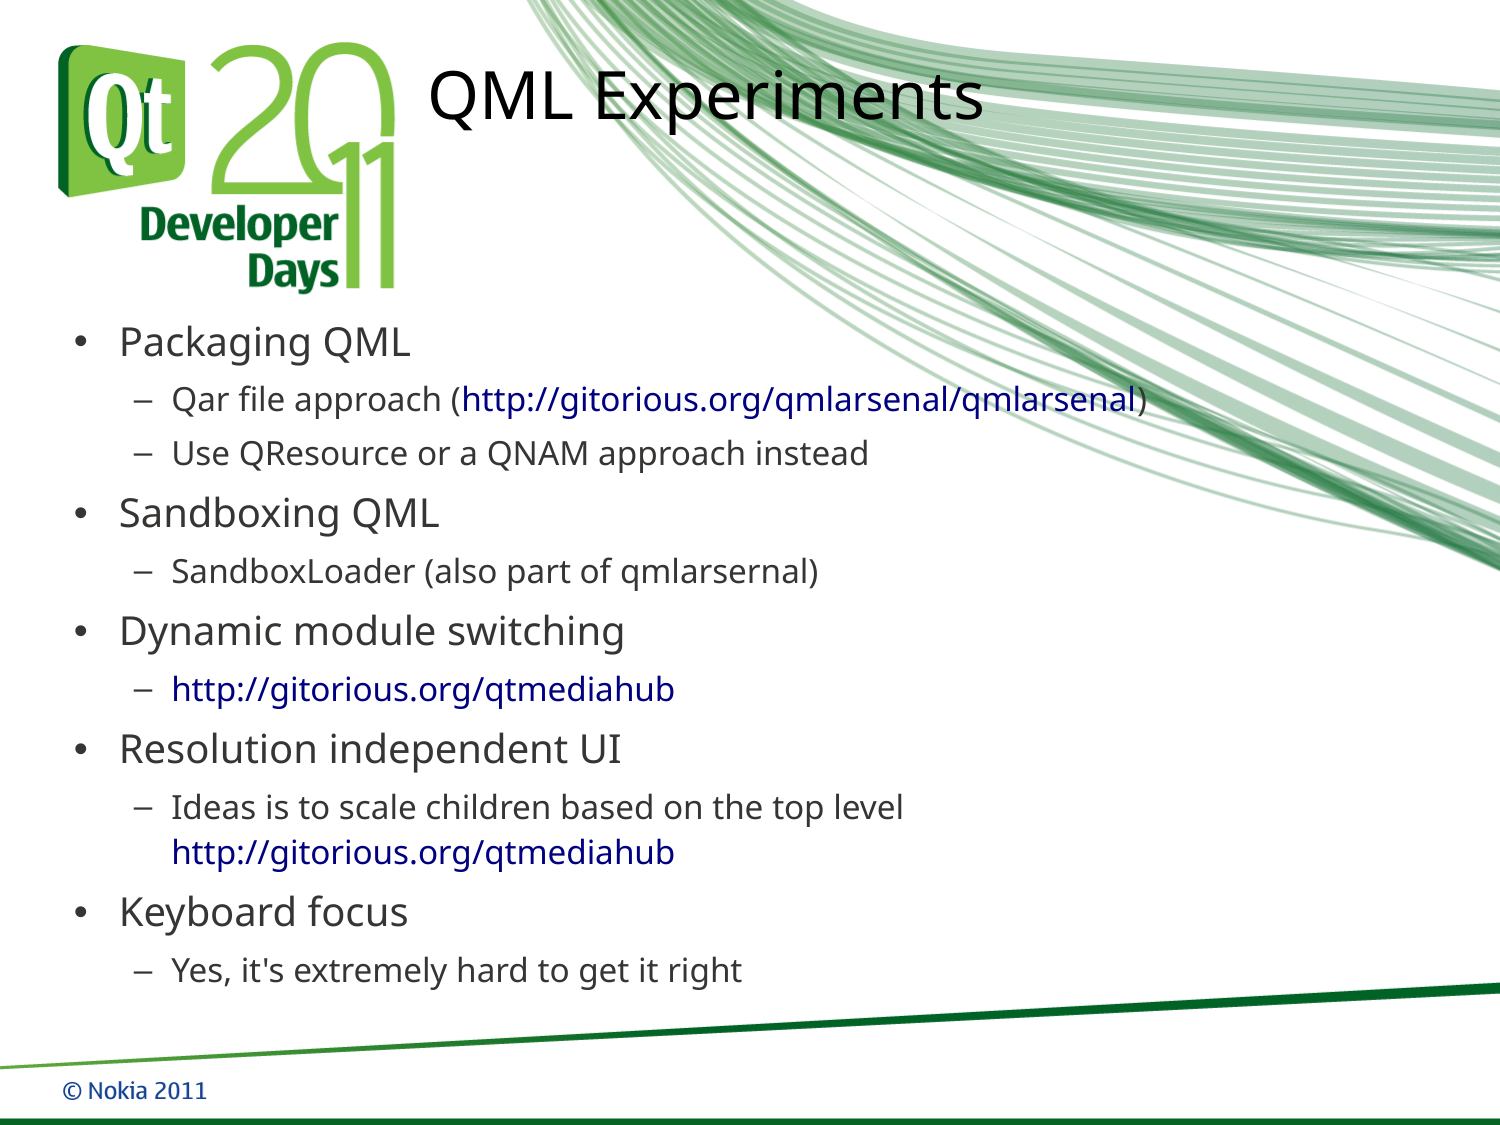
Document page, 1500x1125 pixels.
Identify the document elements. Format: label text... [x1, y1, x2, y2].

list Packaging QML Qar file approach (http://gitorious.org/qmlarsenal/qmlarsenal) Use QResource or a QNAM approach instead Sandboxing QML SandboxLoader (also part of qmlarsernal) Dynamic module switching http://gitorious.org/qtmediahub Resolution independent UI Ideas is to scale children based on the top levelhttp://gitorious.org/qtmediahub Keyboard focus Yes, it's extremely hard to get it right [59, 177, 1410, 1004]
picture [0, 0, 1500, 1125]
title QML Experiments [262, 0, 1300, 177]
